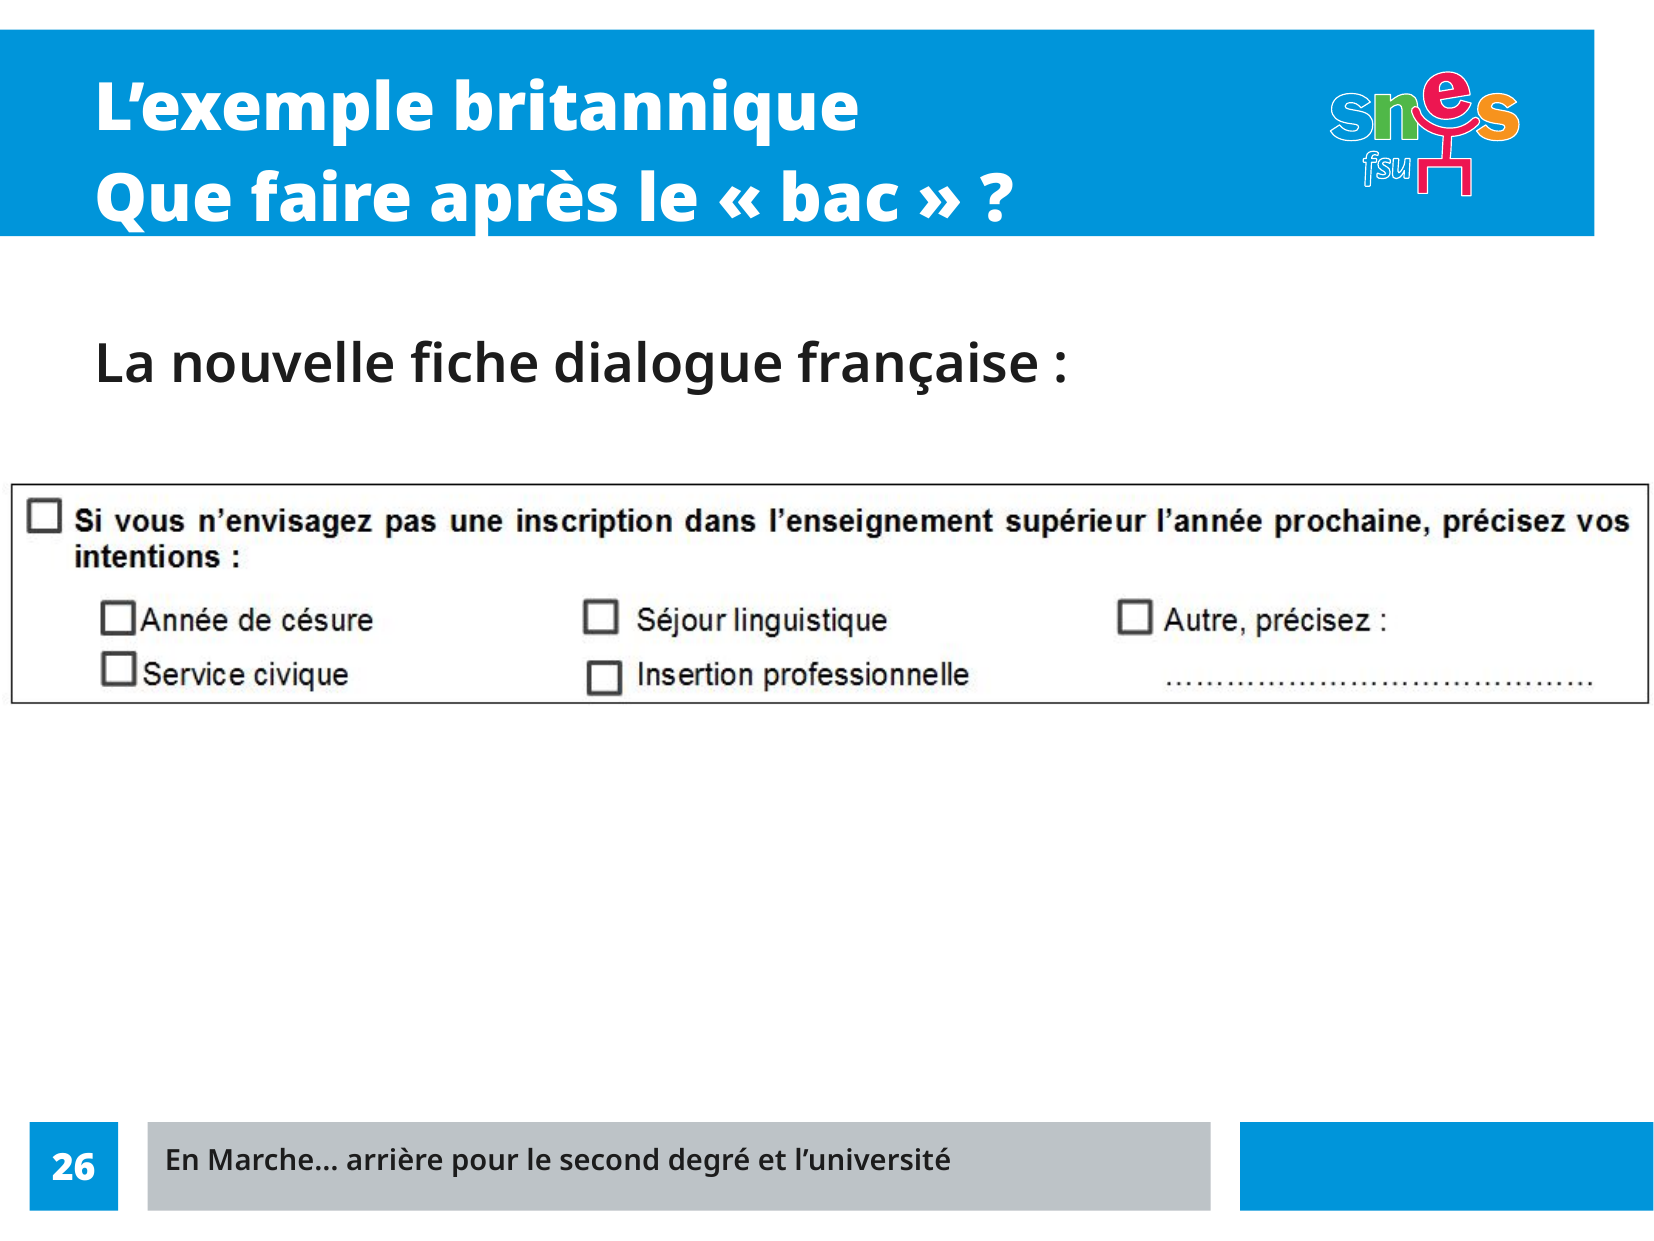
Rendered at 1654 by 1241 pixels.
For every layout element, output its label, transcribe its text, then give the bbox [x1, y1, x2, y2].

picture [1565, 470, 1654, 718]
list En Marche… arrière pour le second degré et l’université [164, 1139, 1183, 1217]
title L’exemple britannique Que faire après le « bac » ? [59, 59, 1595, 207]
picture [2, 470, 59, 718]
list La nouvelle fiche dialogue française : [59, 324, 1565, 1093]
